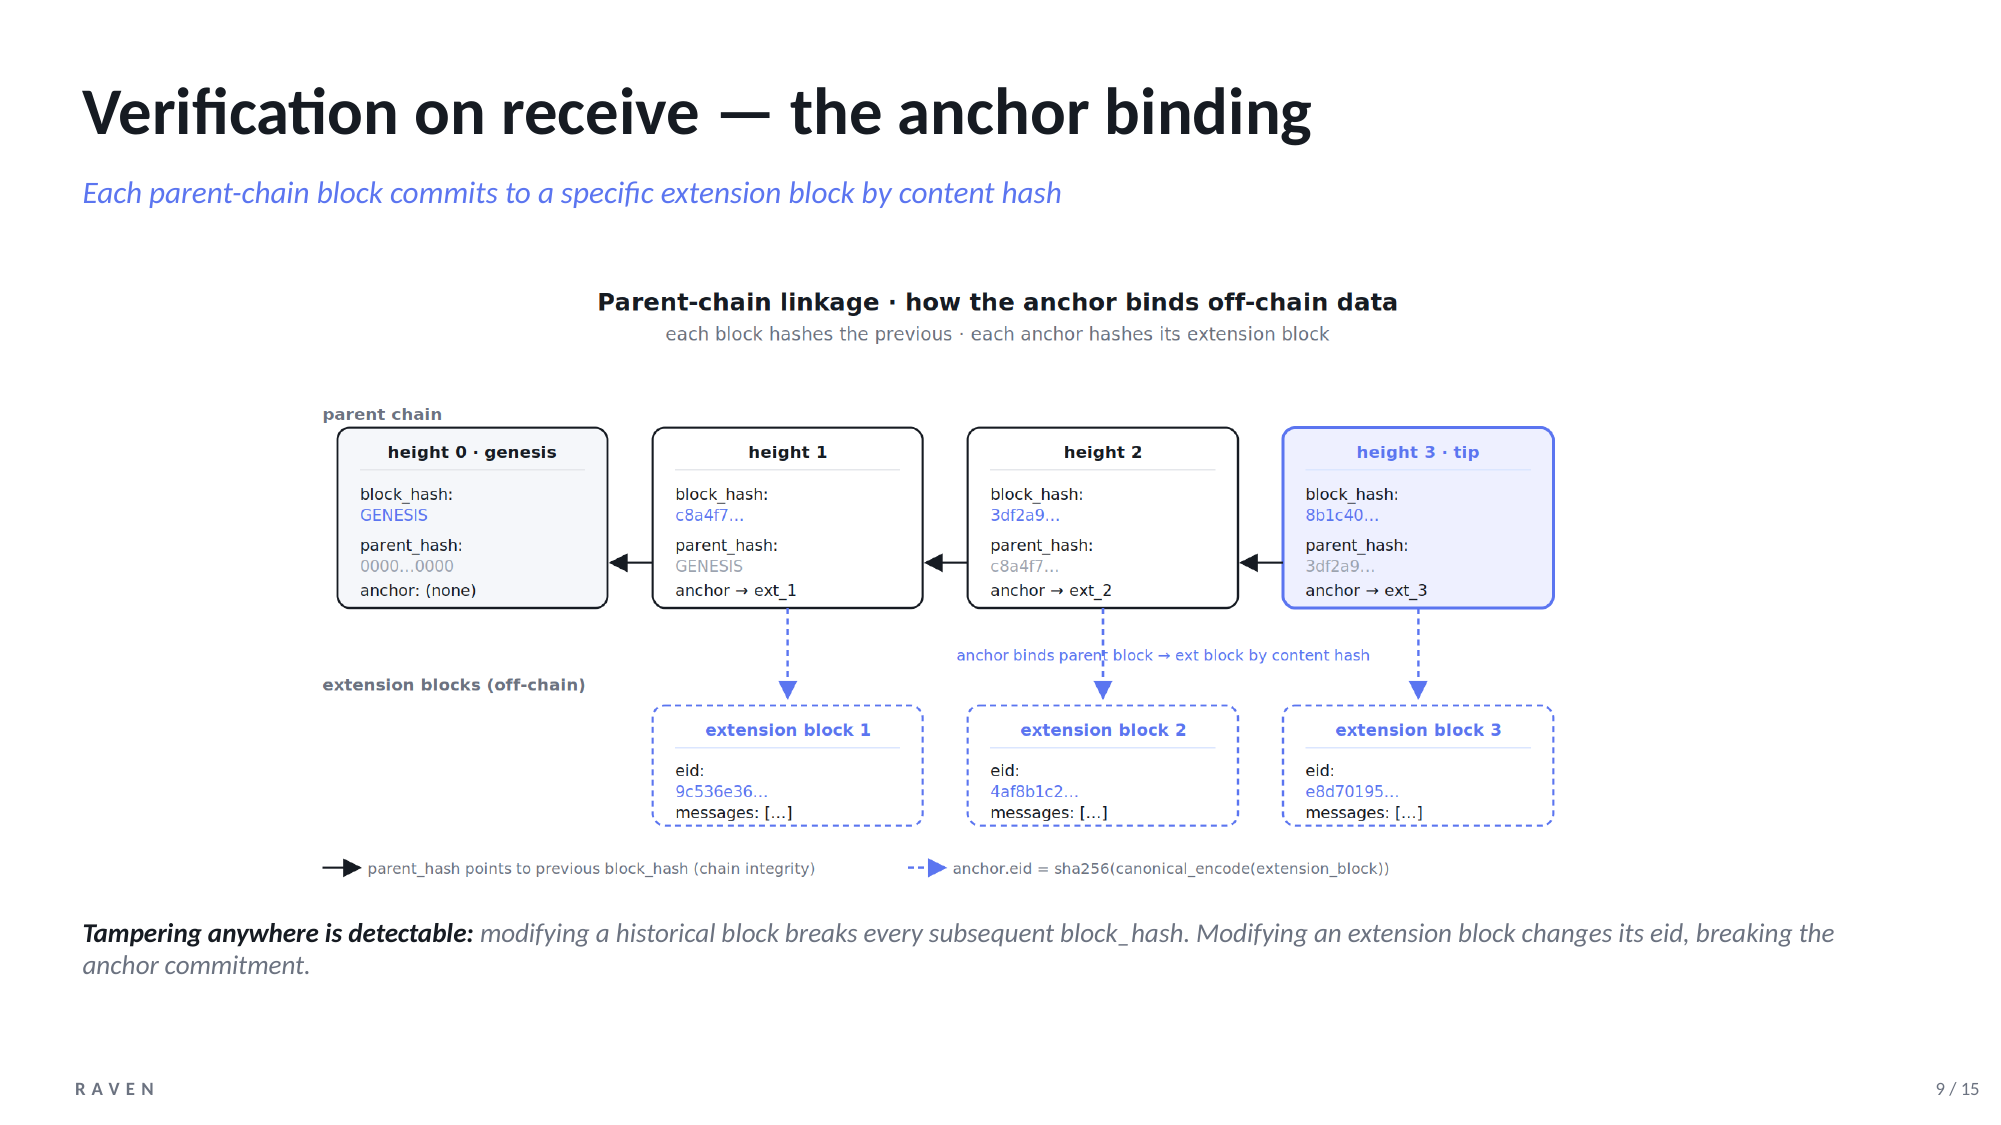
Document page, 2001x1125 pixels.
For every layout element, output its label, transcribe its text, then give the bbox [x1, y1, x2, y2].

text_box 9 / 15 [1844, 1064, 1980, 1110]
picture [262, 262, 1733, 893]
text_box Each parent-chain block commits to a specific extension block by content hash [82, 172, 1913, 240]
text_box RAVEN [74, 1064, 375, 1110]
text_box Tampering anywhere is detectable: modifying a historical block breaks every subsequent block_hash. Modifying an extension block changes its eid, breaking the anchor commitment. [82, 914, 1913, 1020]
text_box Verification on receive — the anchor binding [82, 67, 1913, 172]
